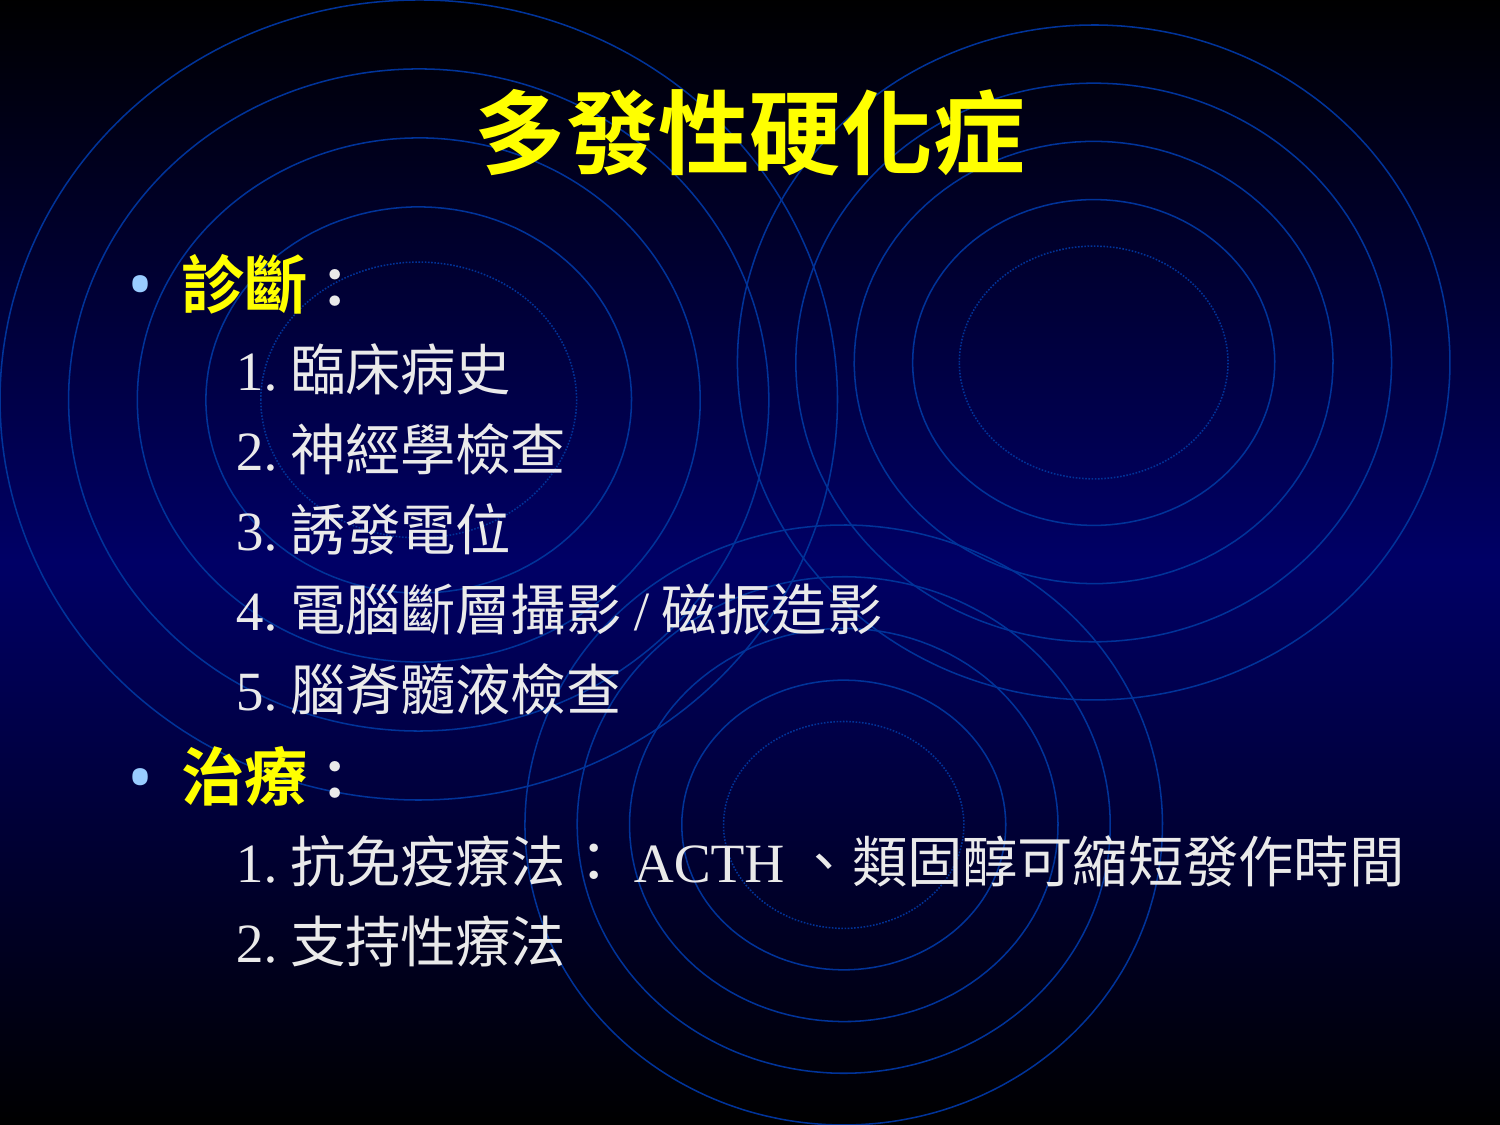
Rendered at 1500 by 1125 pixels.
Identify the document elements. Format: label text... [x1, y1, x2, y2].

list 診斷： 1.臨床病史 2.神經學檢查 3.誘發電位 4.電腦斷層攝影/磁振造影 5.腦脊髓液檢查 治療： 1.抗免疫療法：ACTH、類固醇可縮短發作時間 2.支持性療法 [112, 237, 1426, 1001]
title 多發性硬化症 [112, 62, 1388, 200]
